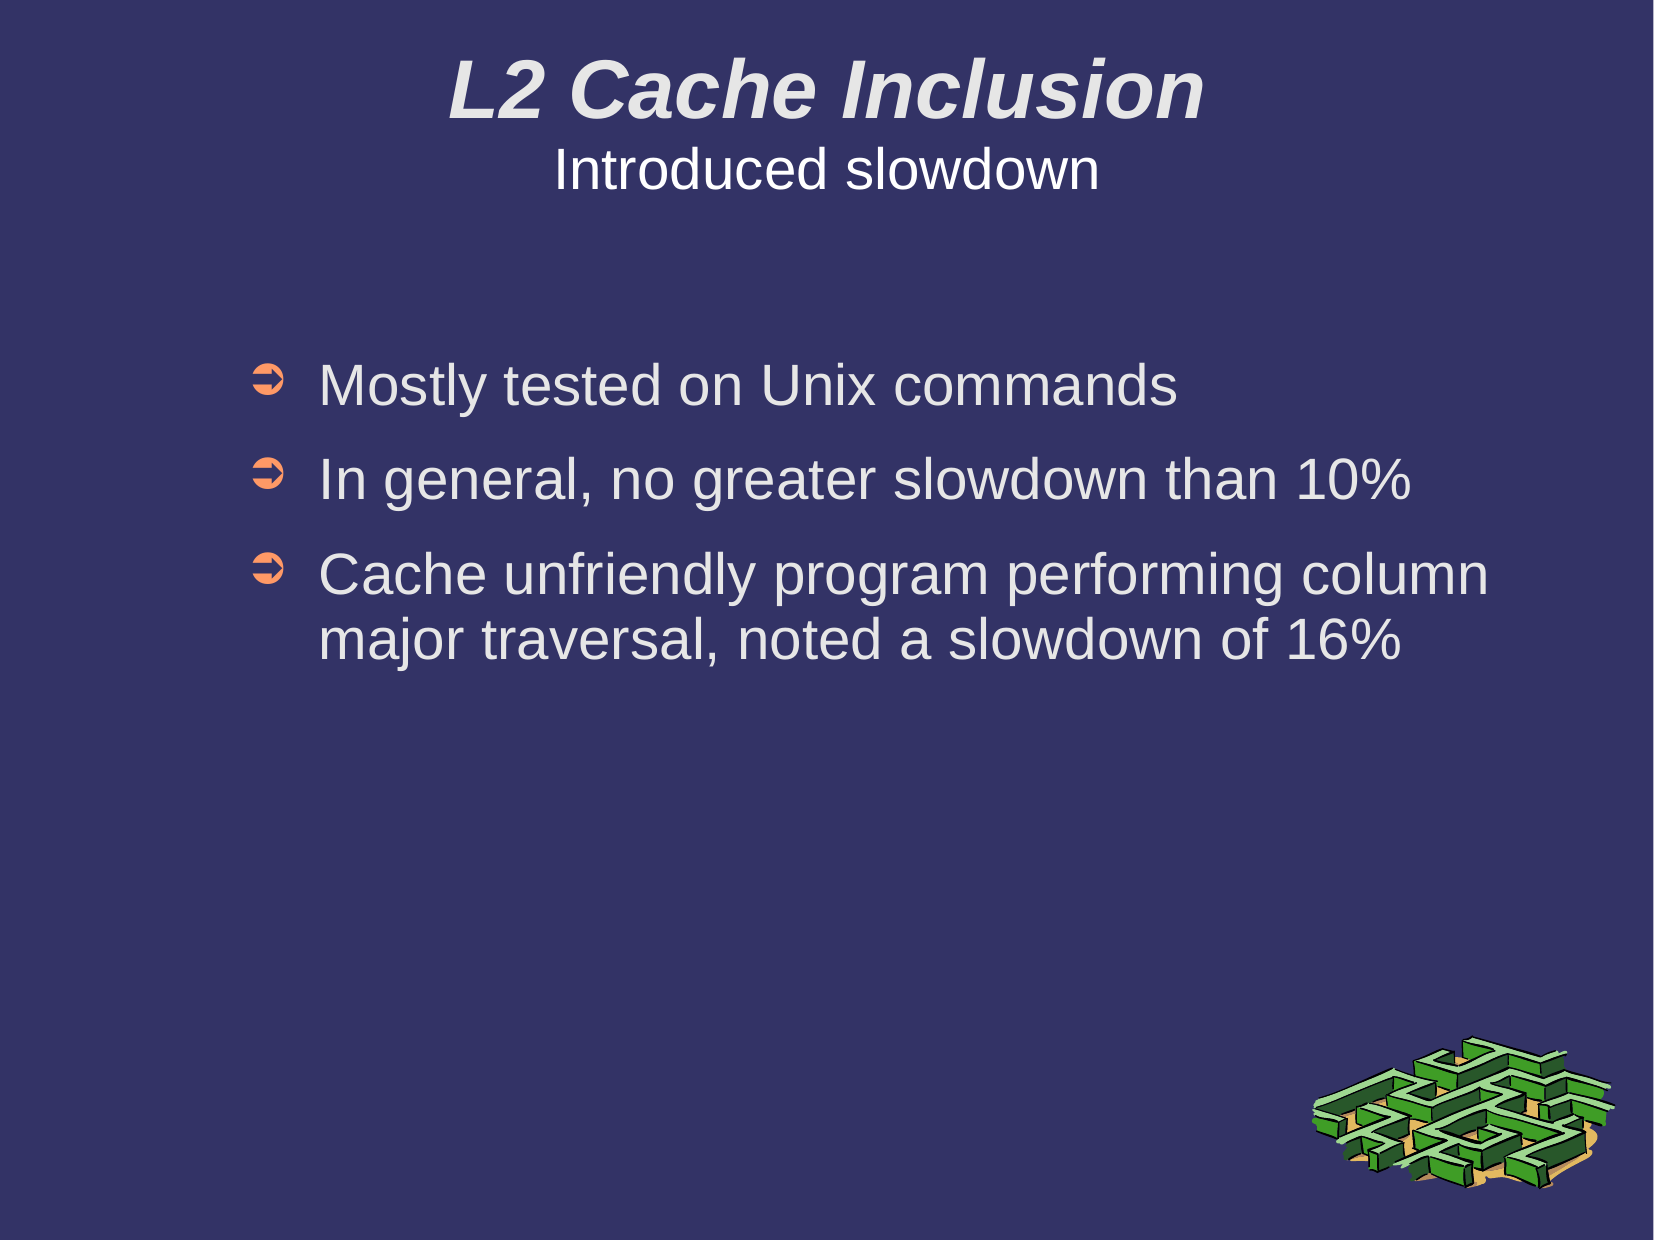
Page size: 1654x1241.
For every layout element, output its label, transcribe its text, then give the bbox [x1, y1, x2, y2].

title L2 Cache Inclusion Introduced slowdown [121, 19, 1534, 227]
list Mostly tested on Unix commands In general, no greater slowdown than 10% Cache unfriendly program performing column major traversal, noted a slowdown of 16% [236, 352, 1627, 1134]
